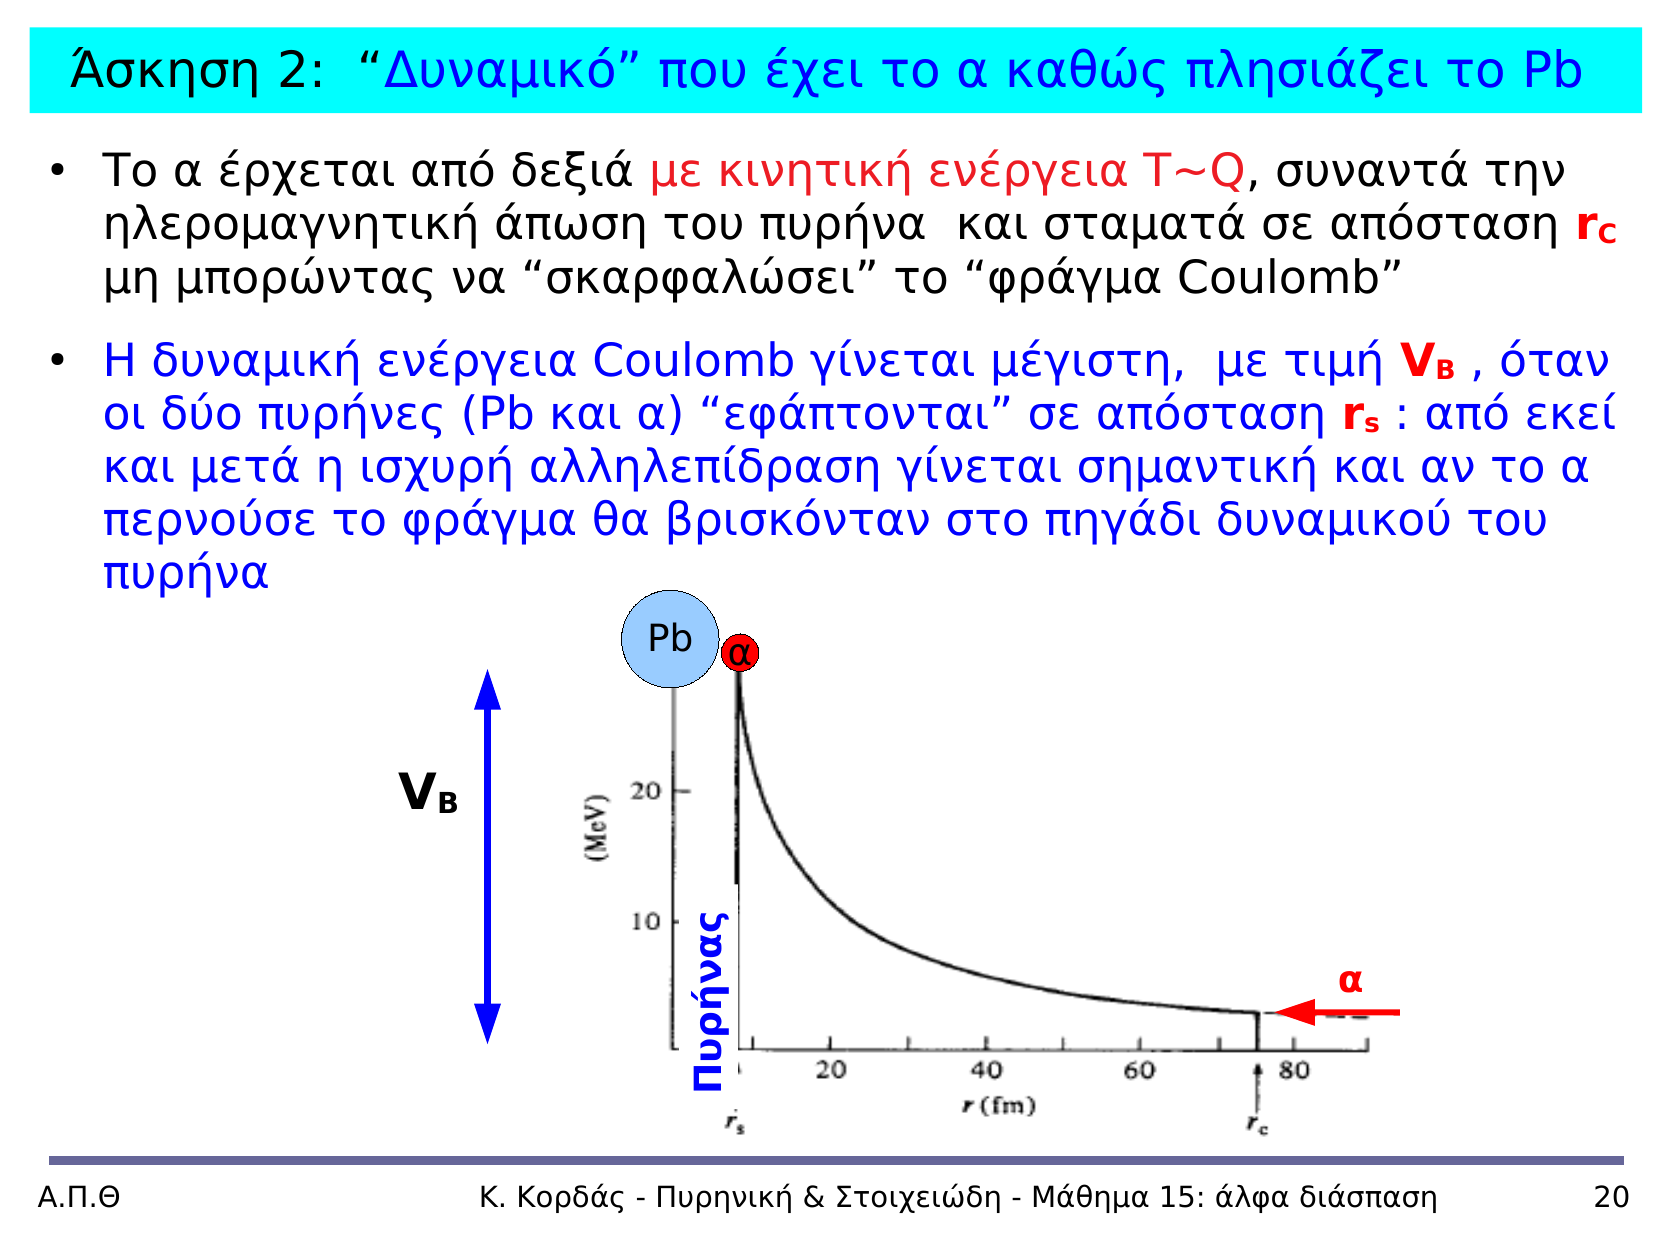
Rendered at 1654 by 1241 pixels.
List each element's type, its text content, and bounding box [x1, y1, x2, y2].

list Το α έρχεται από δεξιά με κινητική ενέργεια T~Q, συναντά την ηλερομαγνητική άπωση του πυρήνα και σταματά σε απόσταση rC μη μπορώντας να “σκαρφαλώσει” το “φράγμα Coulomb” Η δυναμική ενέργεια Coulomb γίνεται μέγιστη, με τιμή VB , όταν οι δύο πυρήνες (Pb και α) “εφάπτονται” σε απόσταση rs : από εκεί και μετά η ισχυρή αλληλεπίδραση γίνεται σημαντική και αν το α περνούσε το φράγμα θα βρισκόνταν στο πηγάδι δυναμικού του πυρήνα [31, 144, 1645, 1106]
text_box α [721, 633, 759, 672]
text_box Πυρήνας [679, 884, 738, 1110]
text_box VB [383, 755, 609, 846]
text_box α [1323, 949, 1379, 1009]
title Άσκηση 2: “Δυναμικό” που έχει το α καθώς πλησιάζει το Pb [29, 27, 1643, 114]
text_box Pb [621, 590, 720, 688]
picture [556, 589, 1387, 1151]
